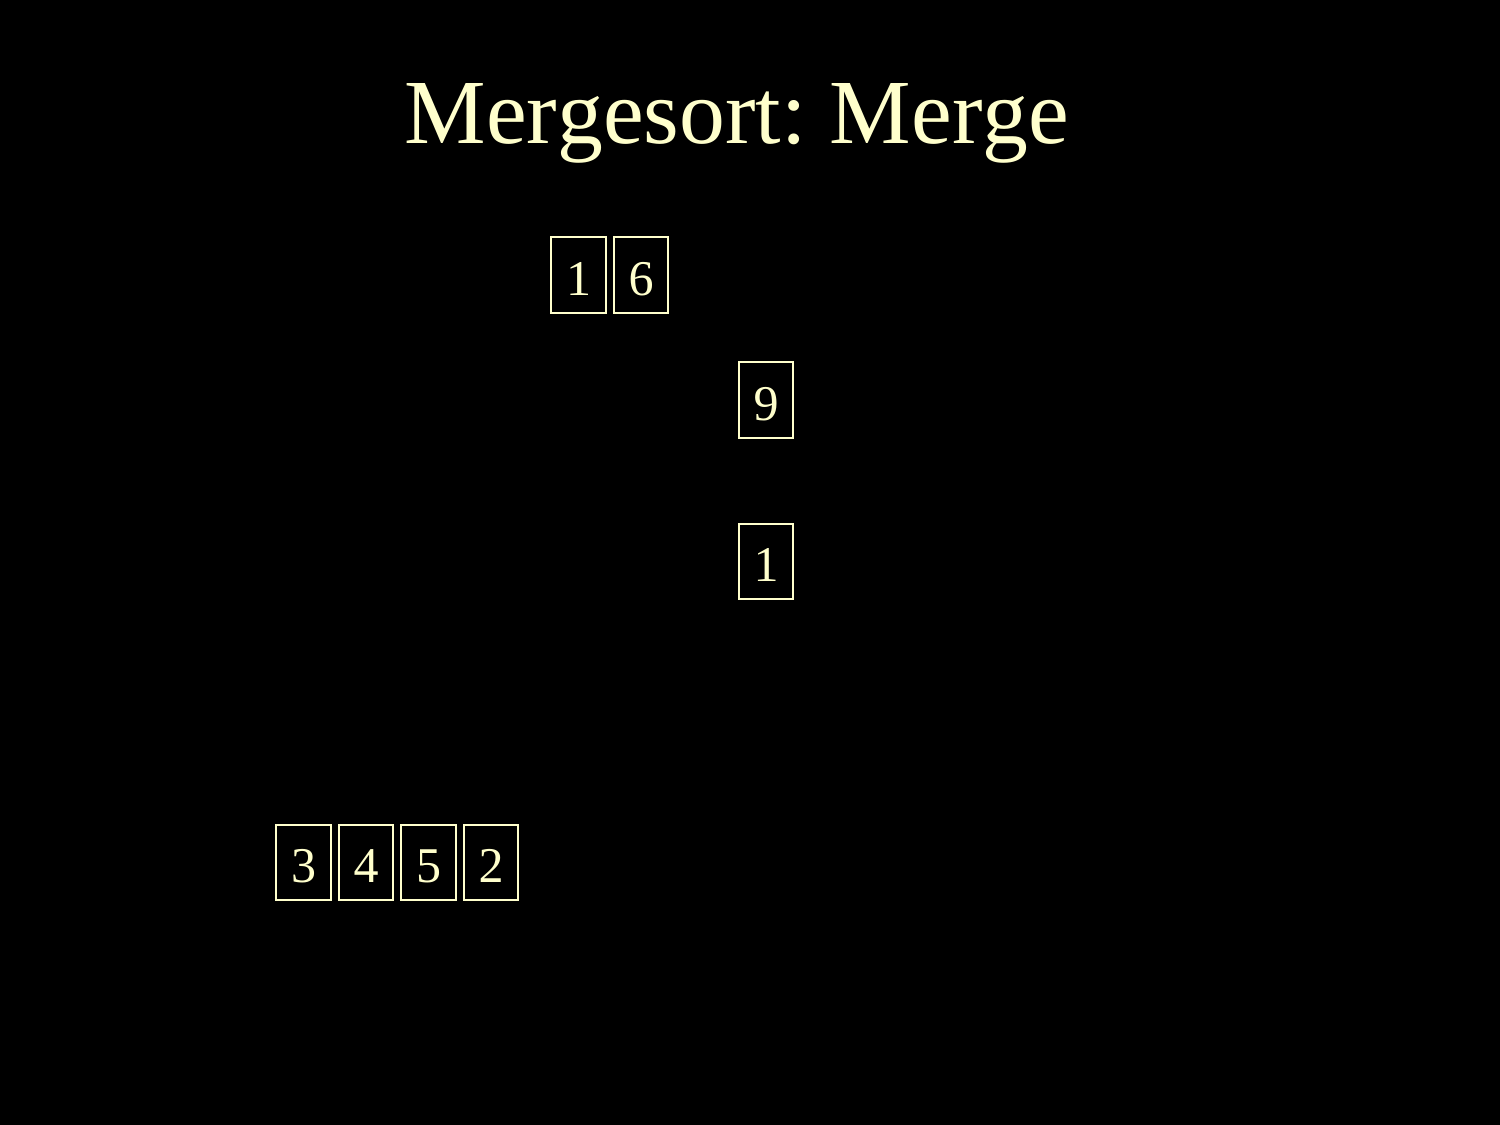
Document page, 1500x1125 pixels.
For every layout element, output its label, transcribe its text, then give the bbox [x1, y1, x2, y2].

text_box 5 [401, 824, 456, 901]
title Mergesort: Merge [8, 50, 1467, 176]
text_box 2 [463, 824, 519, 901]
text_box 9 [738, 362, 794, 438]
text_box 1 [738, 523, 794, 600]
text_box 4 [338, 824, 394, 901]
text_box 1 [551, 237, 606, 313]
text_box 6 [613, 237, 669, 313]
text_box 3 [276, 824, 331, 901]
